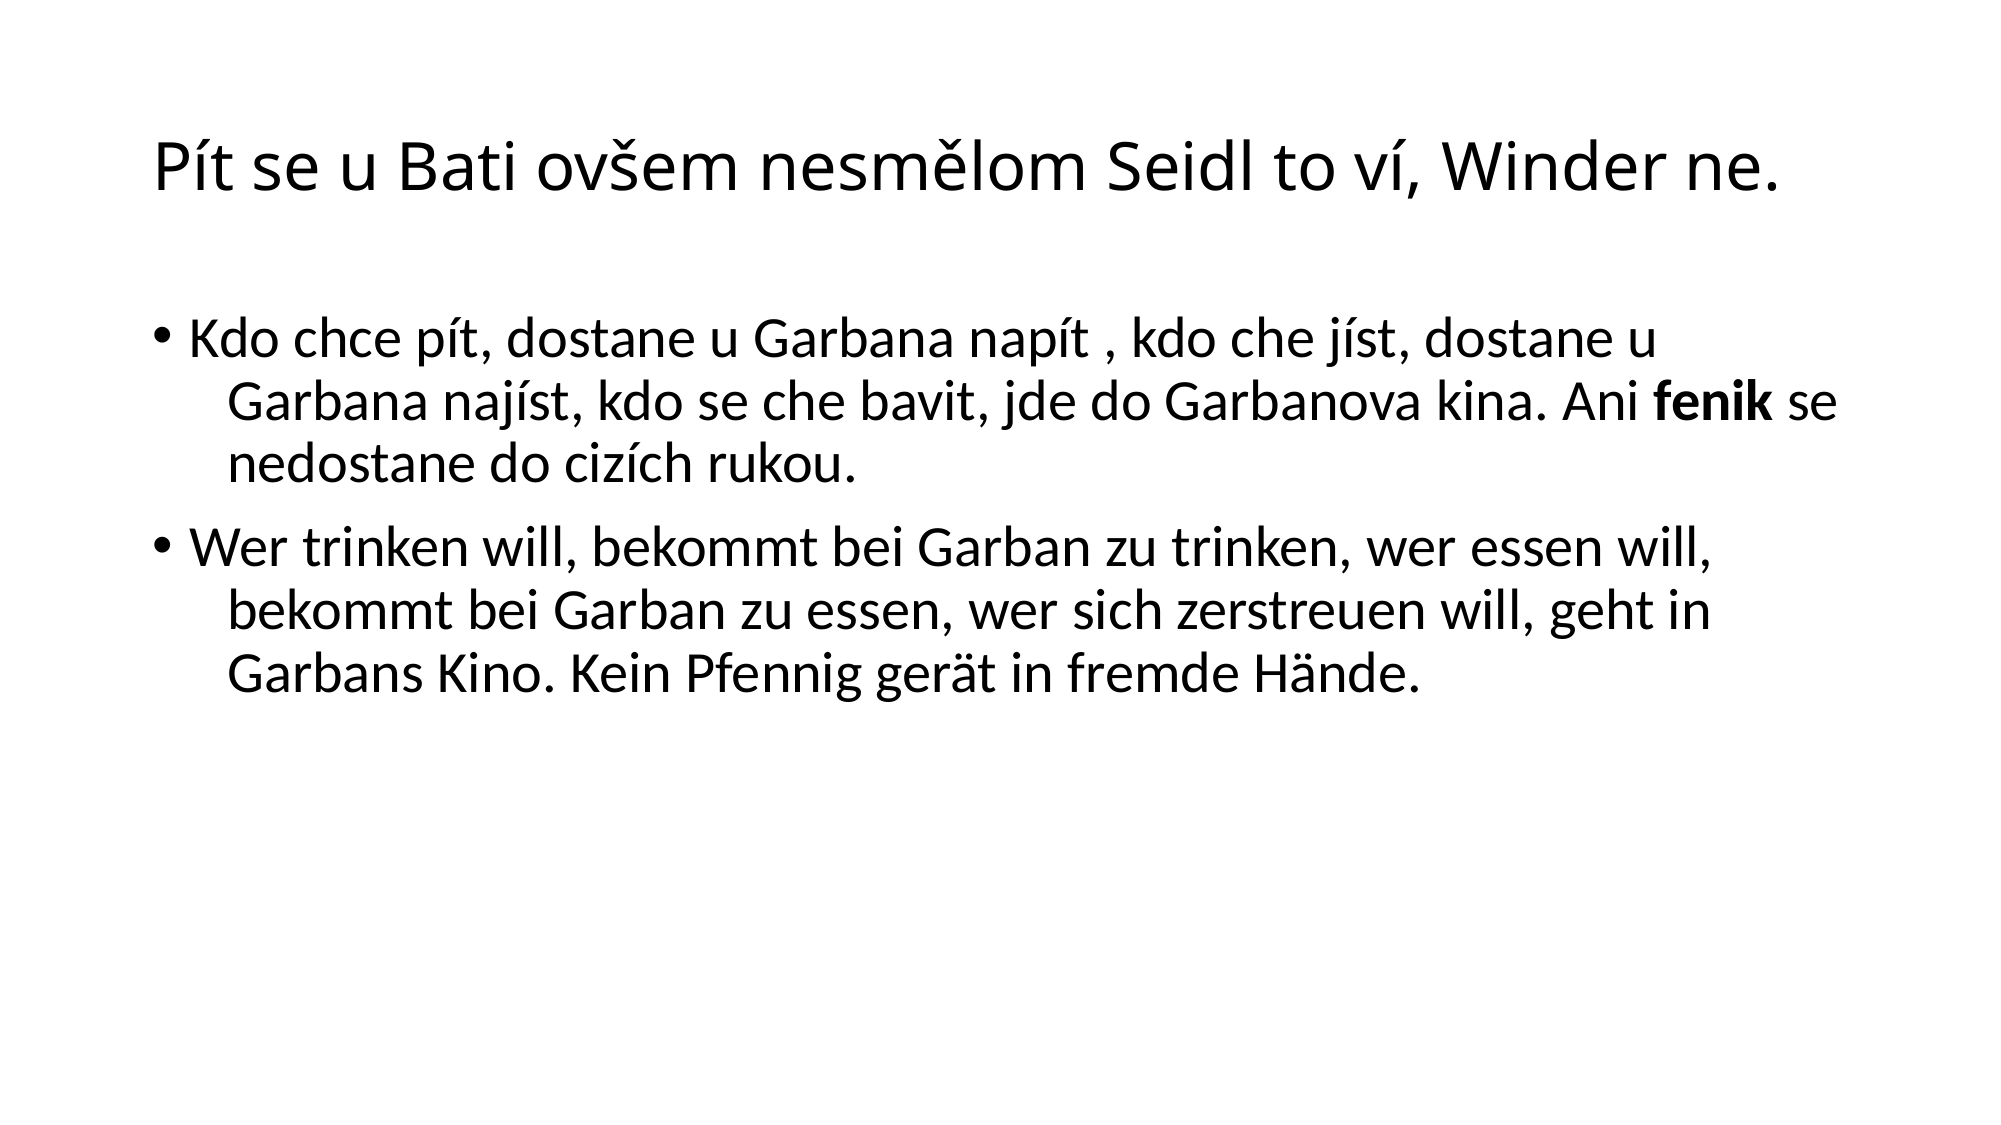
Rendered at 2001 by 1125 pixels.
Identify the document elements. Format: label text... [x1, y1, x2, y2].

title Pít se u Bati ovšem nesmělom Seidl to ví, Winder ne. [137, 59, 1863, 278]
list Kdo chce pít, dostane u Garbana napít , kdo che jíst, dostane u Garbana najíst, kdo se che bavit, jde do Garbanova kina. Ani fenik se nedostane do cizích rukou. Wer trinken will, bekommt bei Garban zu trinken, wer essen will, bekommt bei Garban zu essen, wer sich zerstreuen will, geht in Garbans Kino. Kein Pfennig gerät in fremde Hände. [137, 299, 1863, 1014]
